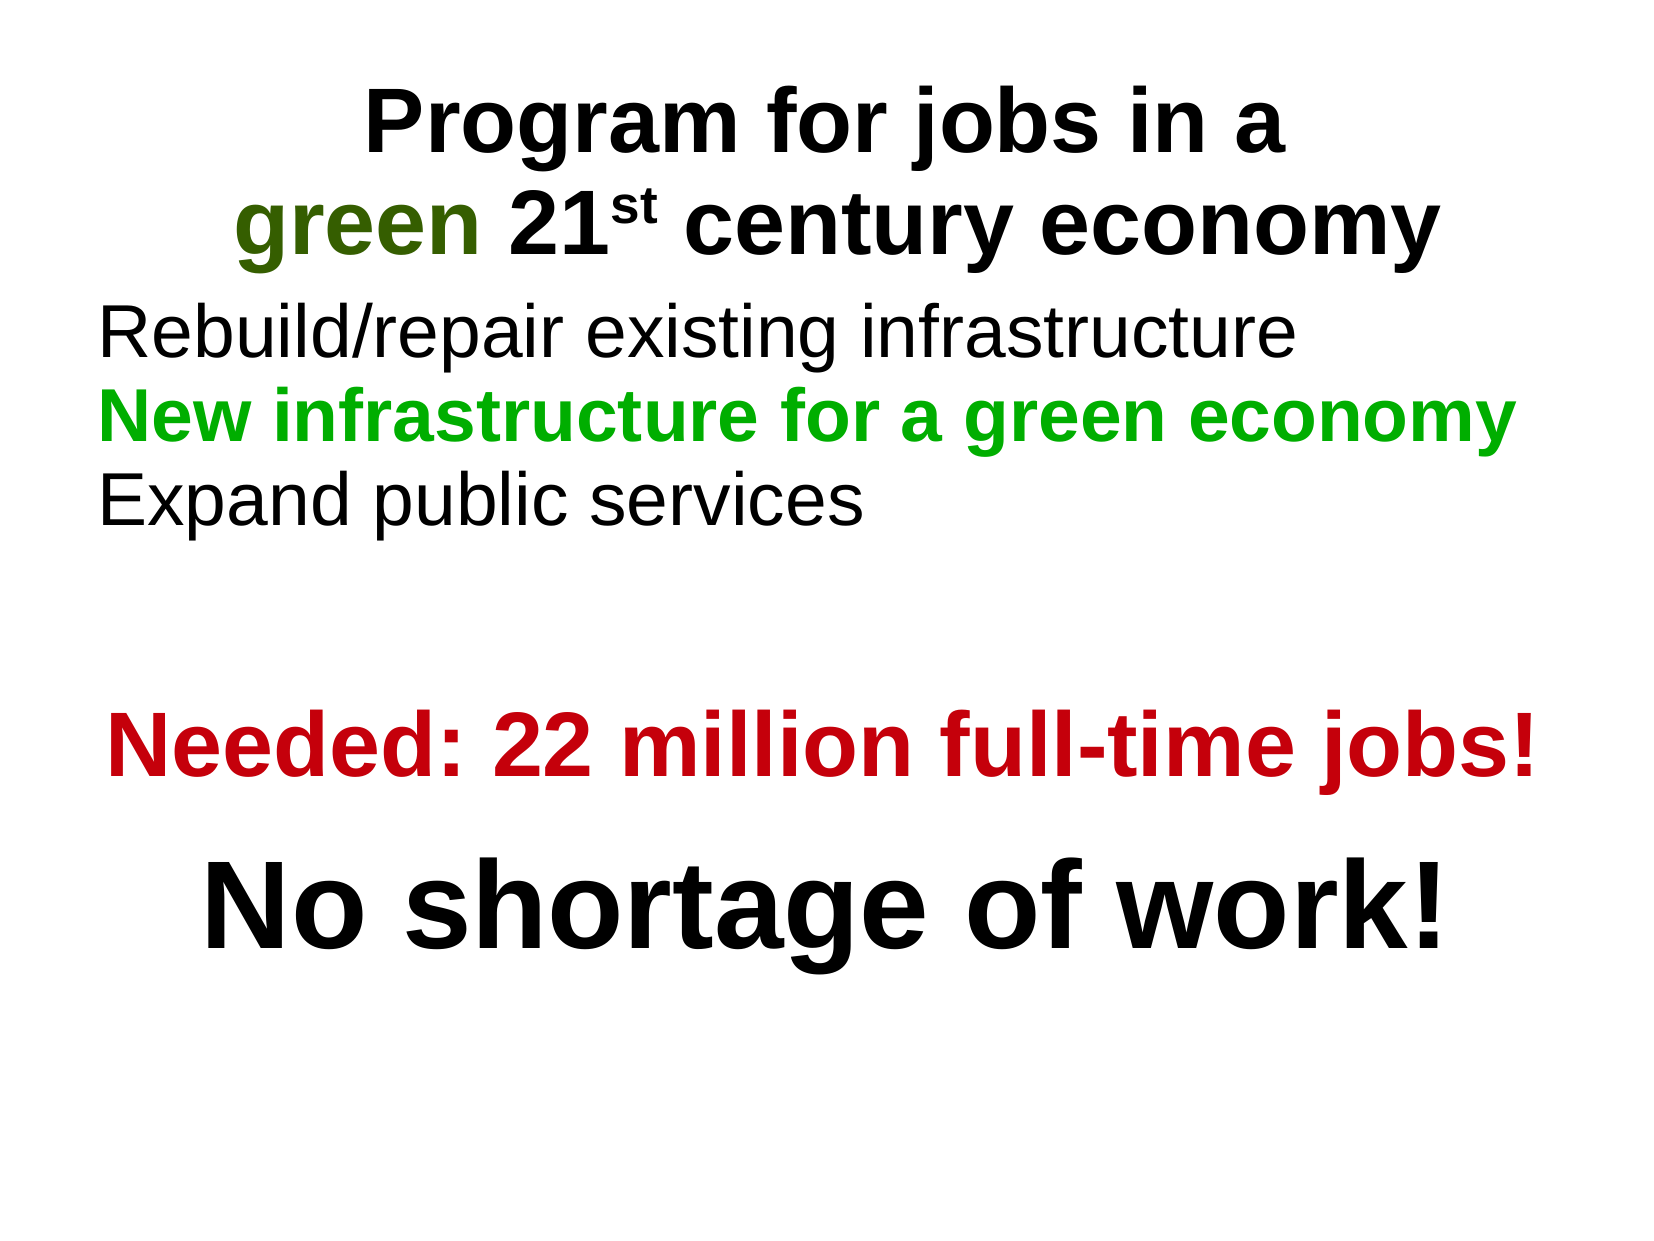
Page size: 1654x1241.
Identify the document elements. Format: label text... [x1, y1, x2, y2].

text_box No shortage of work! [102, 827, 1550, 983]
text_box Program for jobs in a green 21st century economy Rebuild/repair existing infrastructure New infrastructure for a green economy Expand public services [52, 61, 1624, 593]
text_box Needed: 22 million full-time jobs! [37, 685, 1611, 804]
